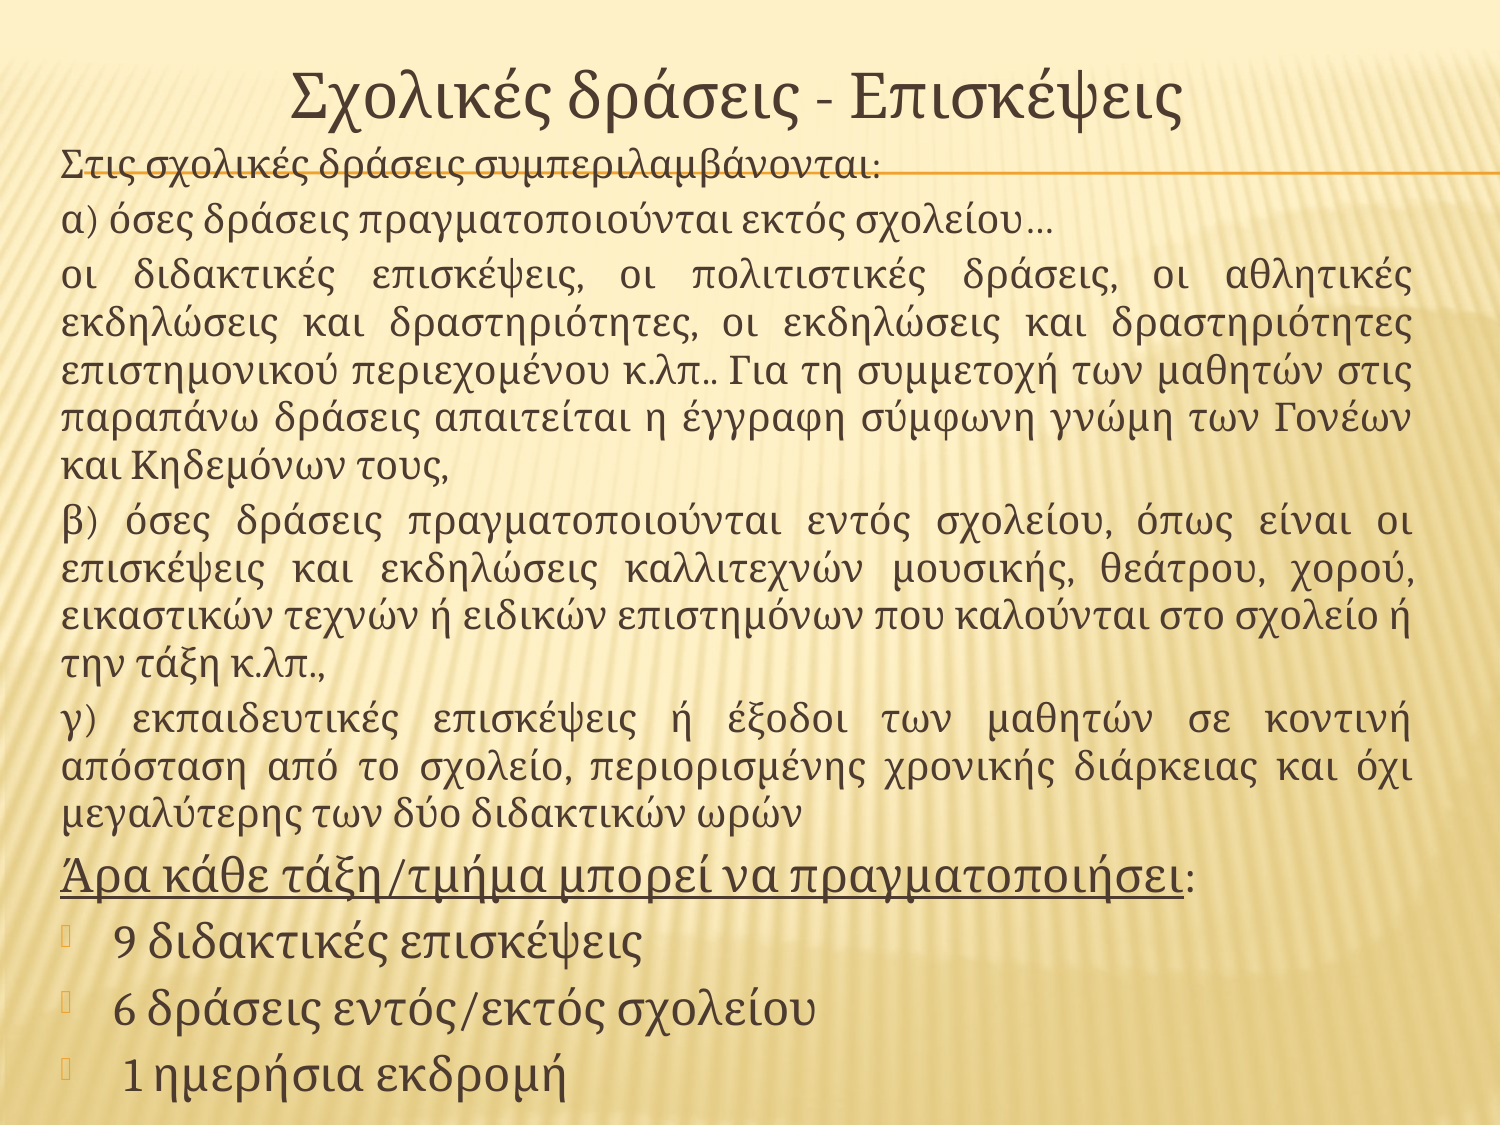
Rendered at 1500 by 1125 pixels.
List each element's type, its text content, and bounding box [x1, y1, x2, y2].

list Σχολικές δράσεις - Επισκέψεις Στις σχολικές δράσεις συμπεριλαμβάνονται: α) όσες δράσεις πραγματοποιούνται εκτός σχολείου… οι διδακτικές επισκέψεις, οι πολιτιστικές δράσεις, οι αθλητικές εκδηλώσεις και δραστηριότητες, οι εκδηλώσεις και δραστηριότητες επιστημονικού περιεχομένου κ.λπ.. Για τη συμμετοχή των μαθητών στις παραπάνω δράσεις απαιτείται η έγγραφη σύμφωνη γνώμη των Γονέων και Κηδεμόνων τους, β) όσες δράσεις πραγματοποιούνται εντός σχολείου, όπως είναι οι επισκέψεις και εκδηλώσεις καλλιτεχνών μουσικής, θεάτρου, χορού, εικαστικών τεχνών ή ειδικών επιστημόνων που καλούνται στο σχολείο ή την τάξη κ.λπ., γ) εκπαιδευτικές επισκέψεις ή έξοδοι των μαθητών σε κοντινή απόσταση από το σχολείο, περιορισμένης χρονικής διάρκειας και όχι μεγαλύτερης των δύο διδακτικών ωρών Άρα κάθε τάξη/τμήμα μπορεί να πραγματοποιήσει: 9 διδακτικές επισκέψεις 6 δράσεις εντός/εκτός σχολείου 1 ημερήσια εκδρομή [45, 47, 1430, 1111]
picture [0, 0, 1500, 1125]
